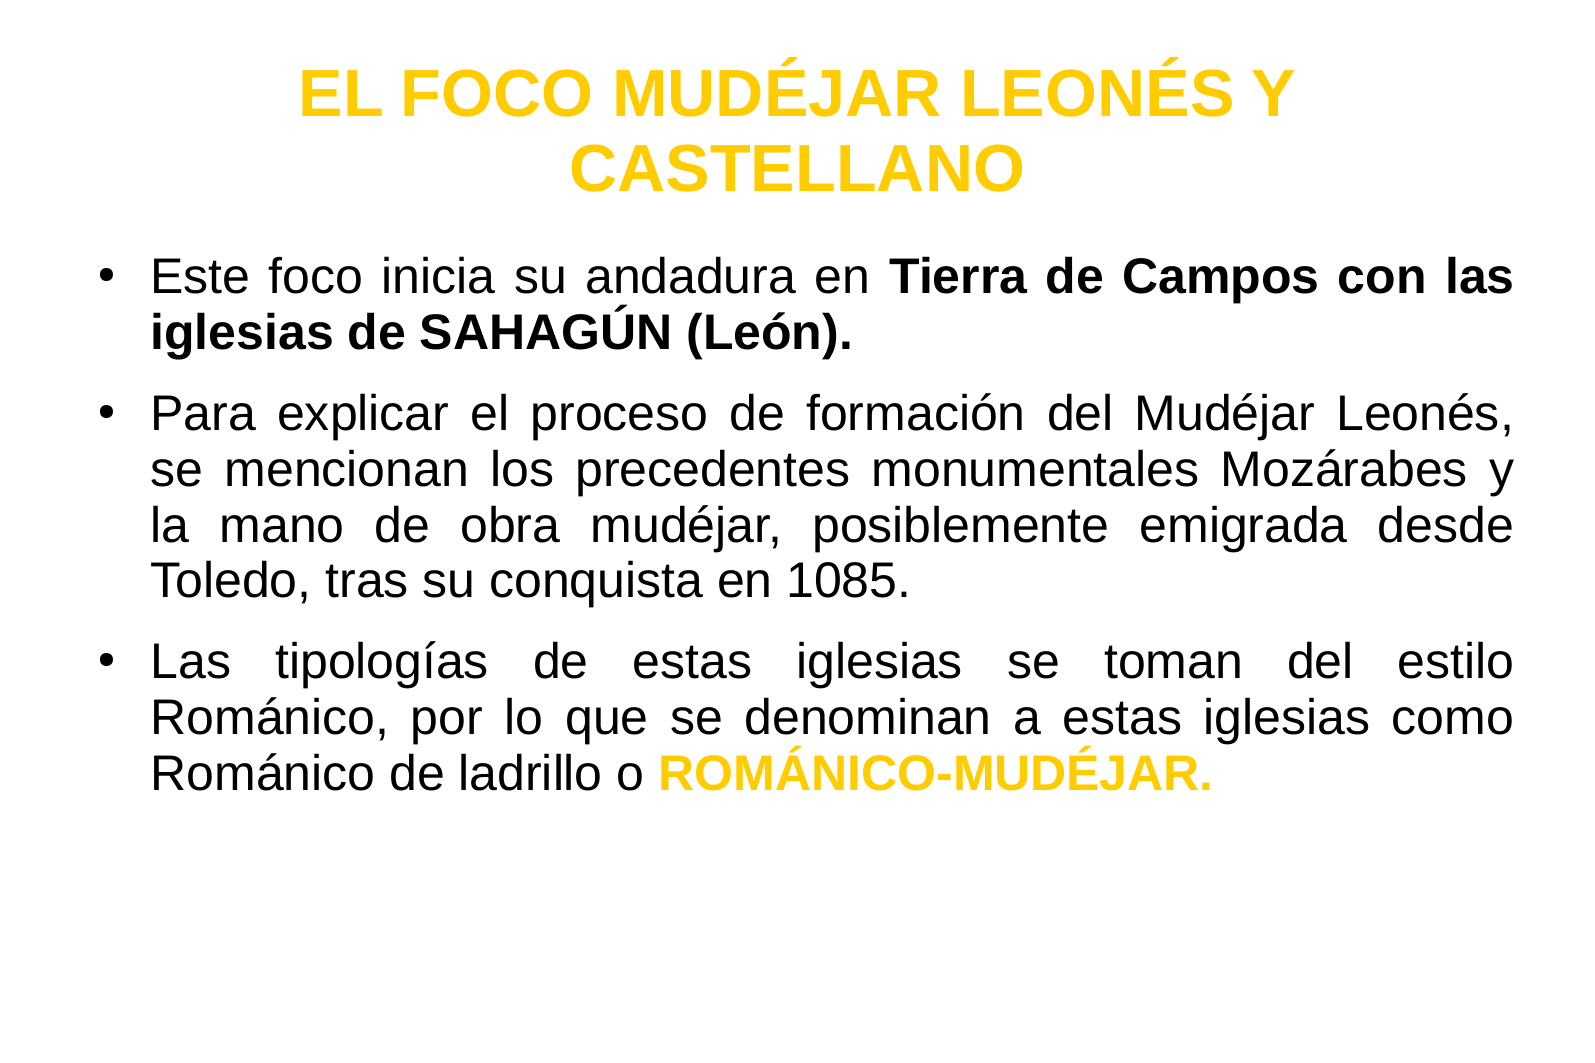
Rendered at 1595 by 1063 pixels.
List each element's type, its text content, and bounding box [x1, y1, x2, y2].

title EL FOCO MUDÉJAR LEONÉS Y CASTELLANO [79, 42, 1515, 220]
list Este foco inicia su andadura en Tierra de Campos con las iglesias de SAHAGÚN (León). Para explicar el proceso de formación del Mudéjar Leonés, se mencionan los precedentes monumentales Mozárabes y la mano de obra mudéjar, posiblemente emigrada desde Toledo, tras su conquista en 1085. Las tipologías de estas iglesias se toman del estilo Románico, por lo que se denominan a estas iglesias como Románico de ladrillo o ROMÁNICO-MUDÉJAR. [79, 248, 1515, 951]
